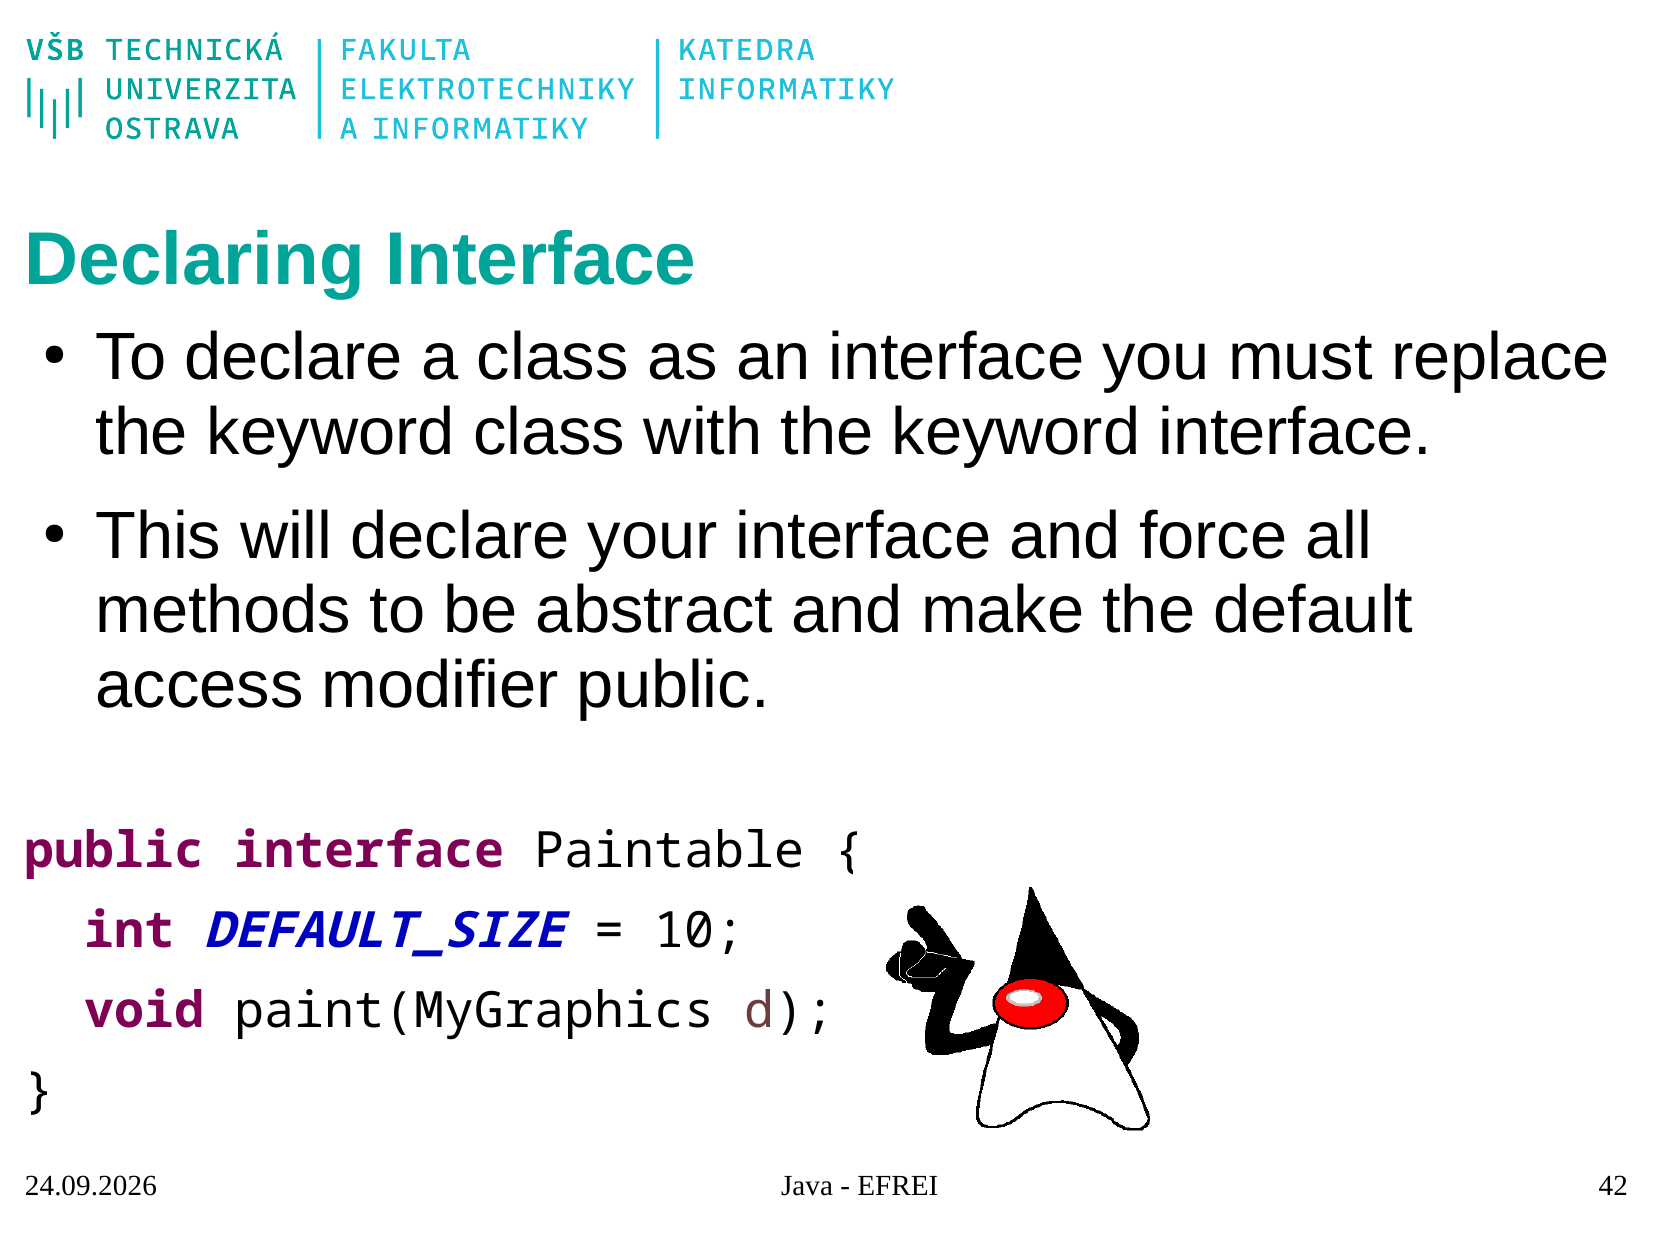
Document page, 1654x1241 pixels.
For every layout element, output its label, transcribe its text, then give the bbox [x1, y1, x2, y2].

list To declare a class as an interface you must replace the keyword class with the keyword interface. This will declare your interface and force all methods to be abstract and make the default access modifier public. public interface Paintable { int DEFAULT_SIZE = 10; void paint(MyGraphics d); } [24, 318, 1629, 1146]
title Declaring Interface [24, 169, 1629, 300]
picture [853, 865, 1180, 1145]
picture [26, 31, 894, 139]
